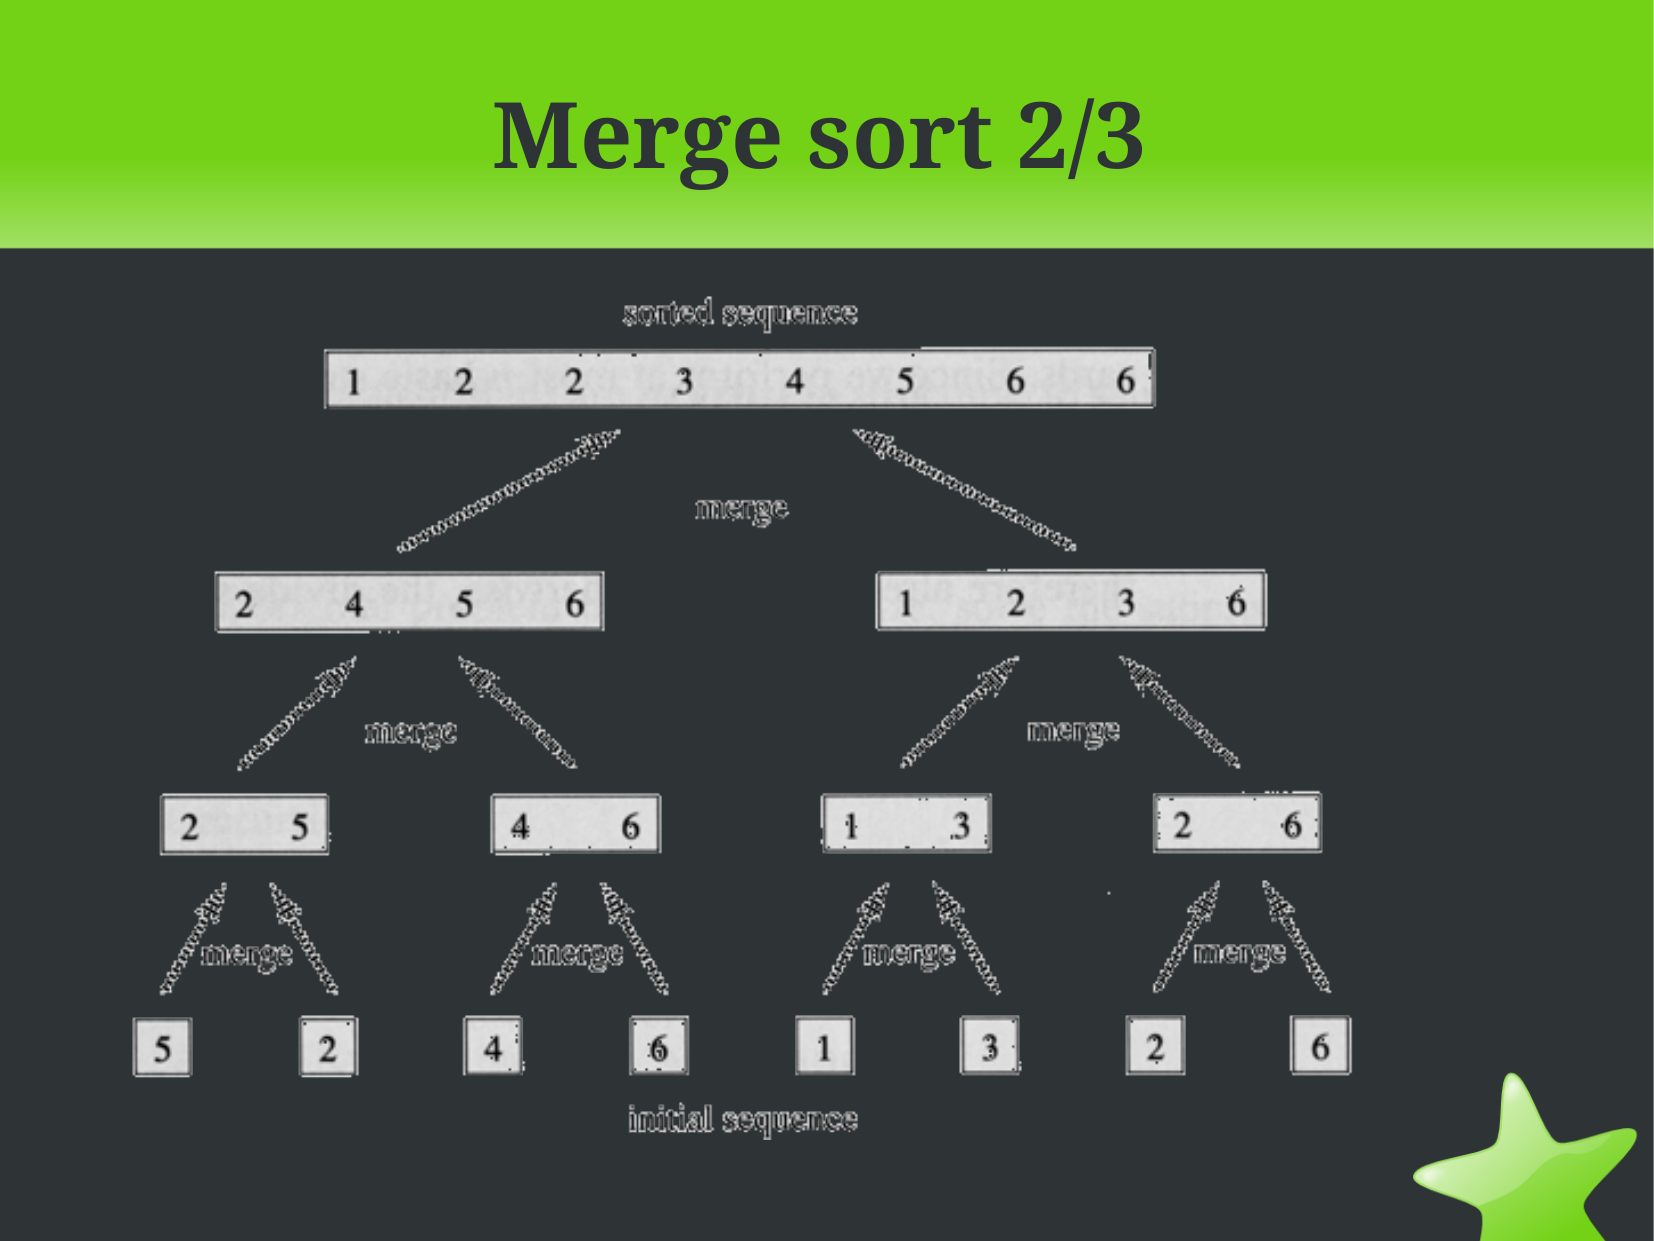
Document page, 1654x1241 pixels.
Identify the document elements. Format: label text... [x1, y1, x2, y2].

picture [0, 0, 1654, 1241]
title Merge sort 2/3 [76, 36, 1565, 229]
